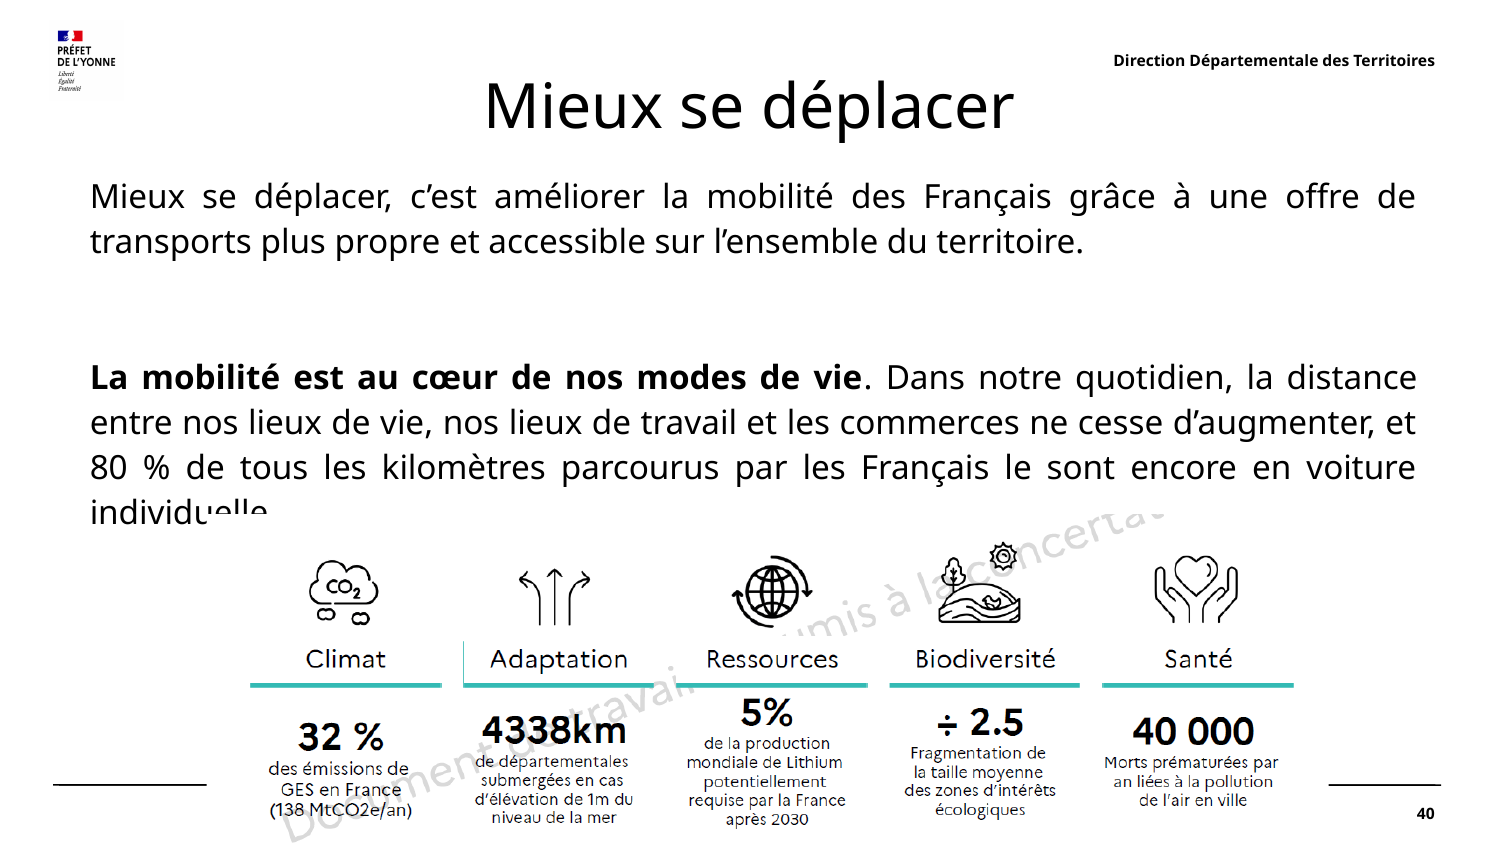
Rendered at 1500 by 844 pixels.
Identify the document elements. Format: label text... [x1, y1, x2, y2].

text_box Mieux se déplacer, c’est améliorer la mobilité des Français grâce à une offre de transports plus propre et accessible sur l’ensemble du territoire. La mobilité est au cœur de nos modes de vie. Dans notre quotidien, la distance entre nos lieux de vie, nos lieux de travail et les commerces ne cesse d’augmenter, et 80 % de tous les kilomètres parcourus par les Français le sont encore en voiture individuelle. [75, 165, 1434, 545]
title Mieux se déplacer [75, 33, 1425, 165]
picture [206, 514, 1329, 844]
picture [49, 20, 124, 101]
